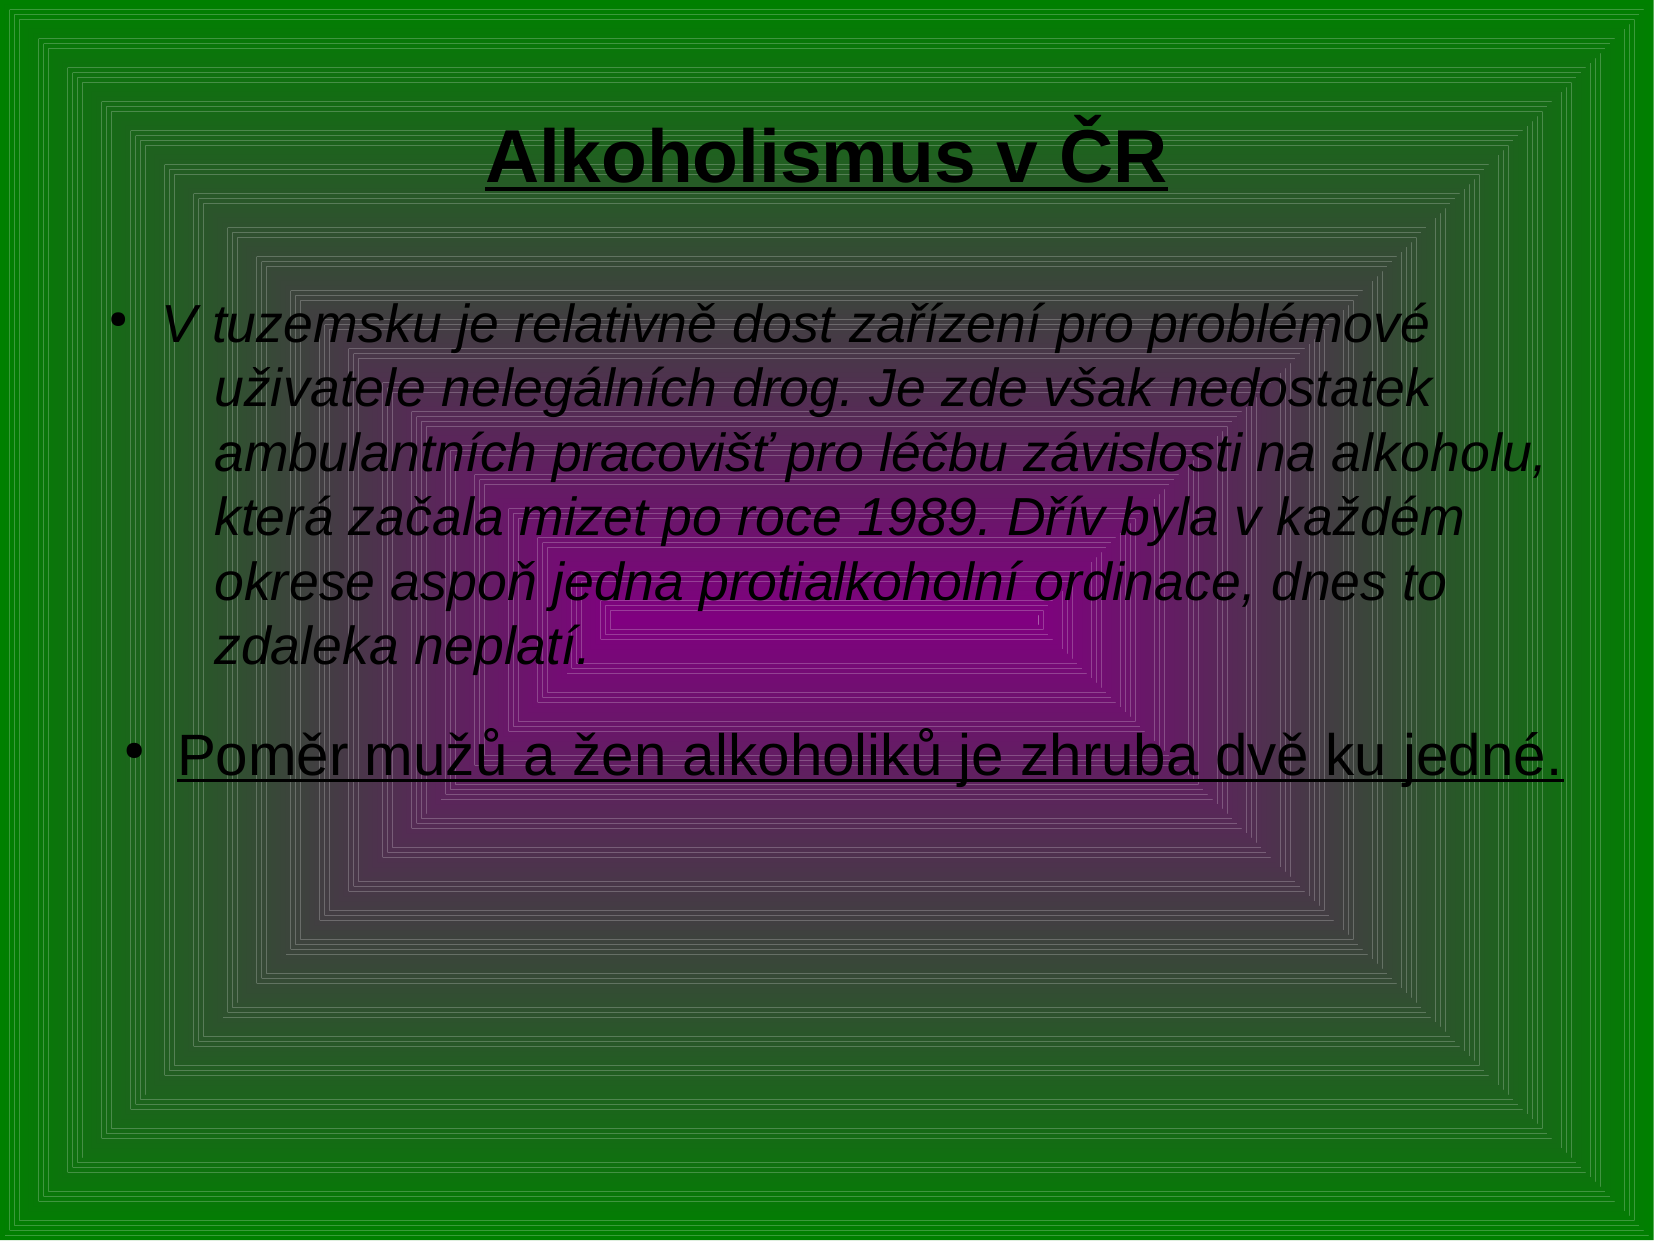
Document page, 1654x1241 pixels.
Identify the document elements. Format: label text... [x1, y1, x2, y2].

list V tuzemsku je relativně dost zařízení pro problémové uživatele nelegálních drog. Je zde však nedostatek ambulantních pracovišť pro léčbu závislosti na alkoholu, která začala mizet po roce 1989. Dřív byla v každém okrese aspoň jedna protialkoholní ordinace, dnes to zdaleka neplatí. [73, 288, 1580, 680]
list Poměr mužů a žen alkoholiků je zhruba dvě ku jedné. [88, 717, 1565, 857]
title Alkoholismus v ČR [82, 49, 1571, 257]
